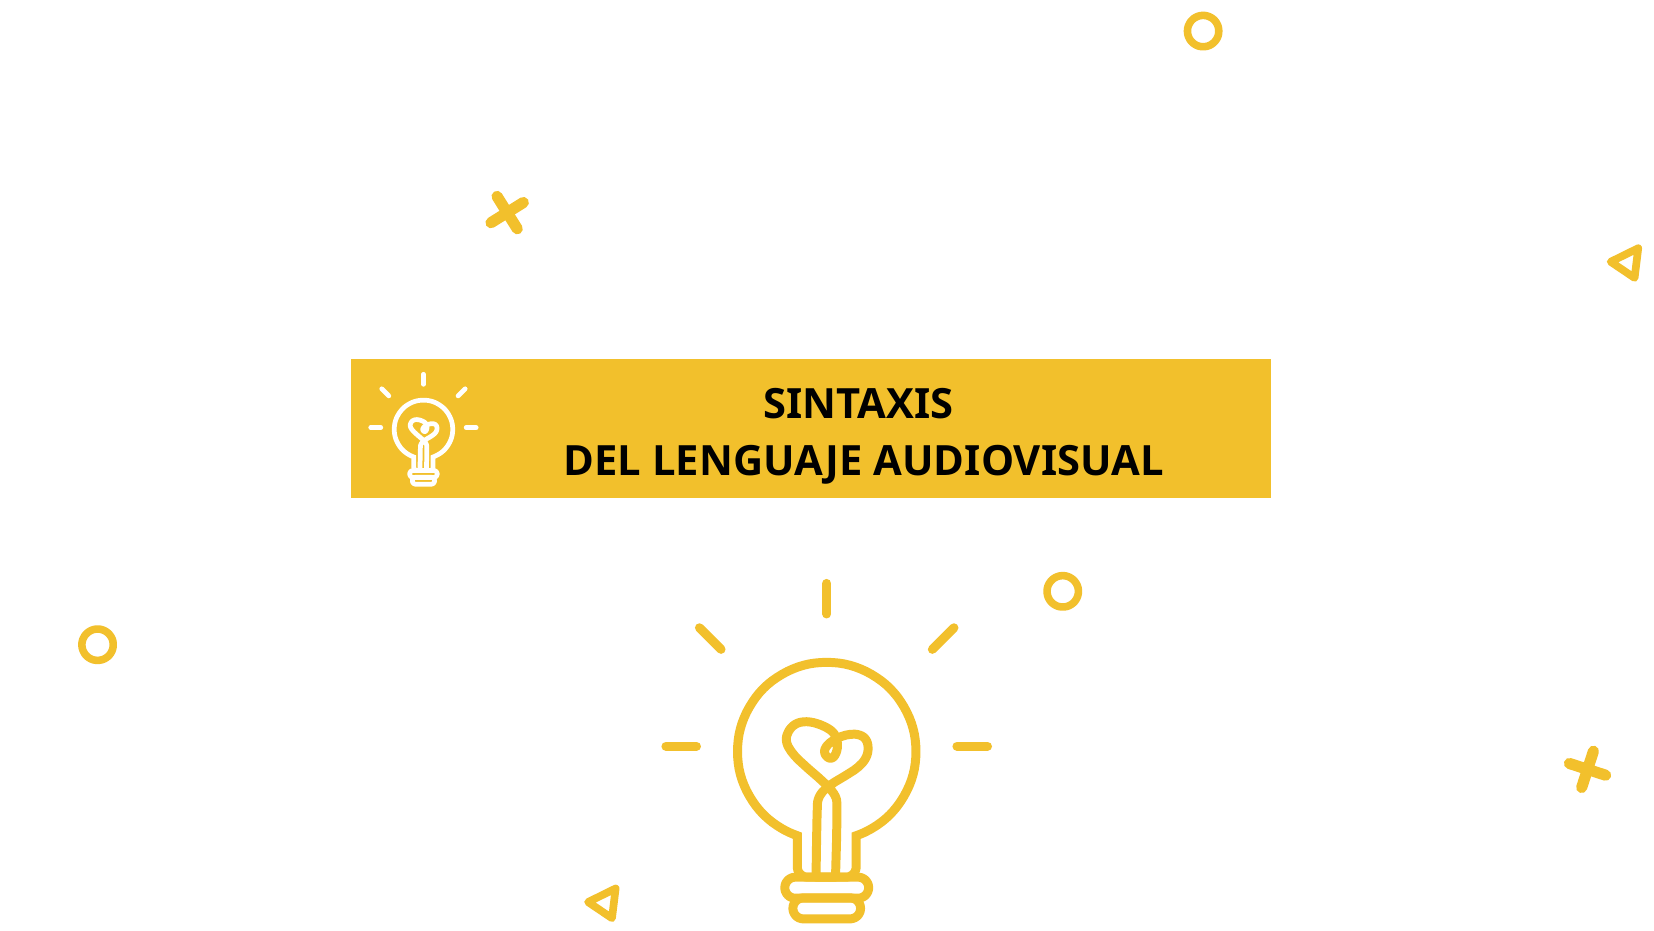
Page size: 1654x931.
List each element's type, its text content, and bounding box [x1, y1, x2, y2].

text_box SINTAXIS DEL LENGUAJE AUDIOVISUAL [487, 339, 1241, 523]
